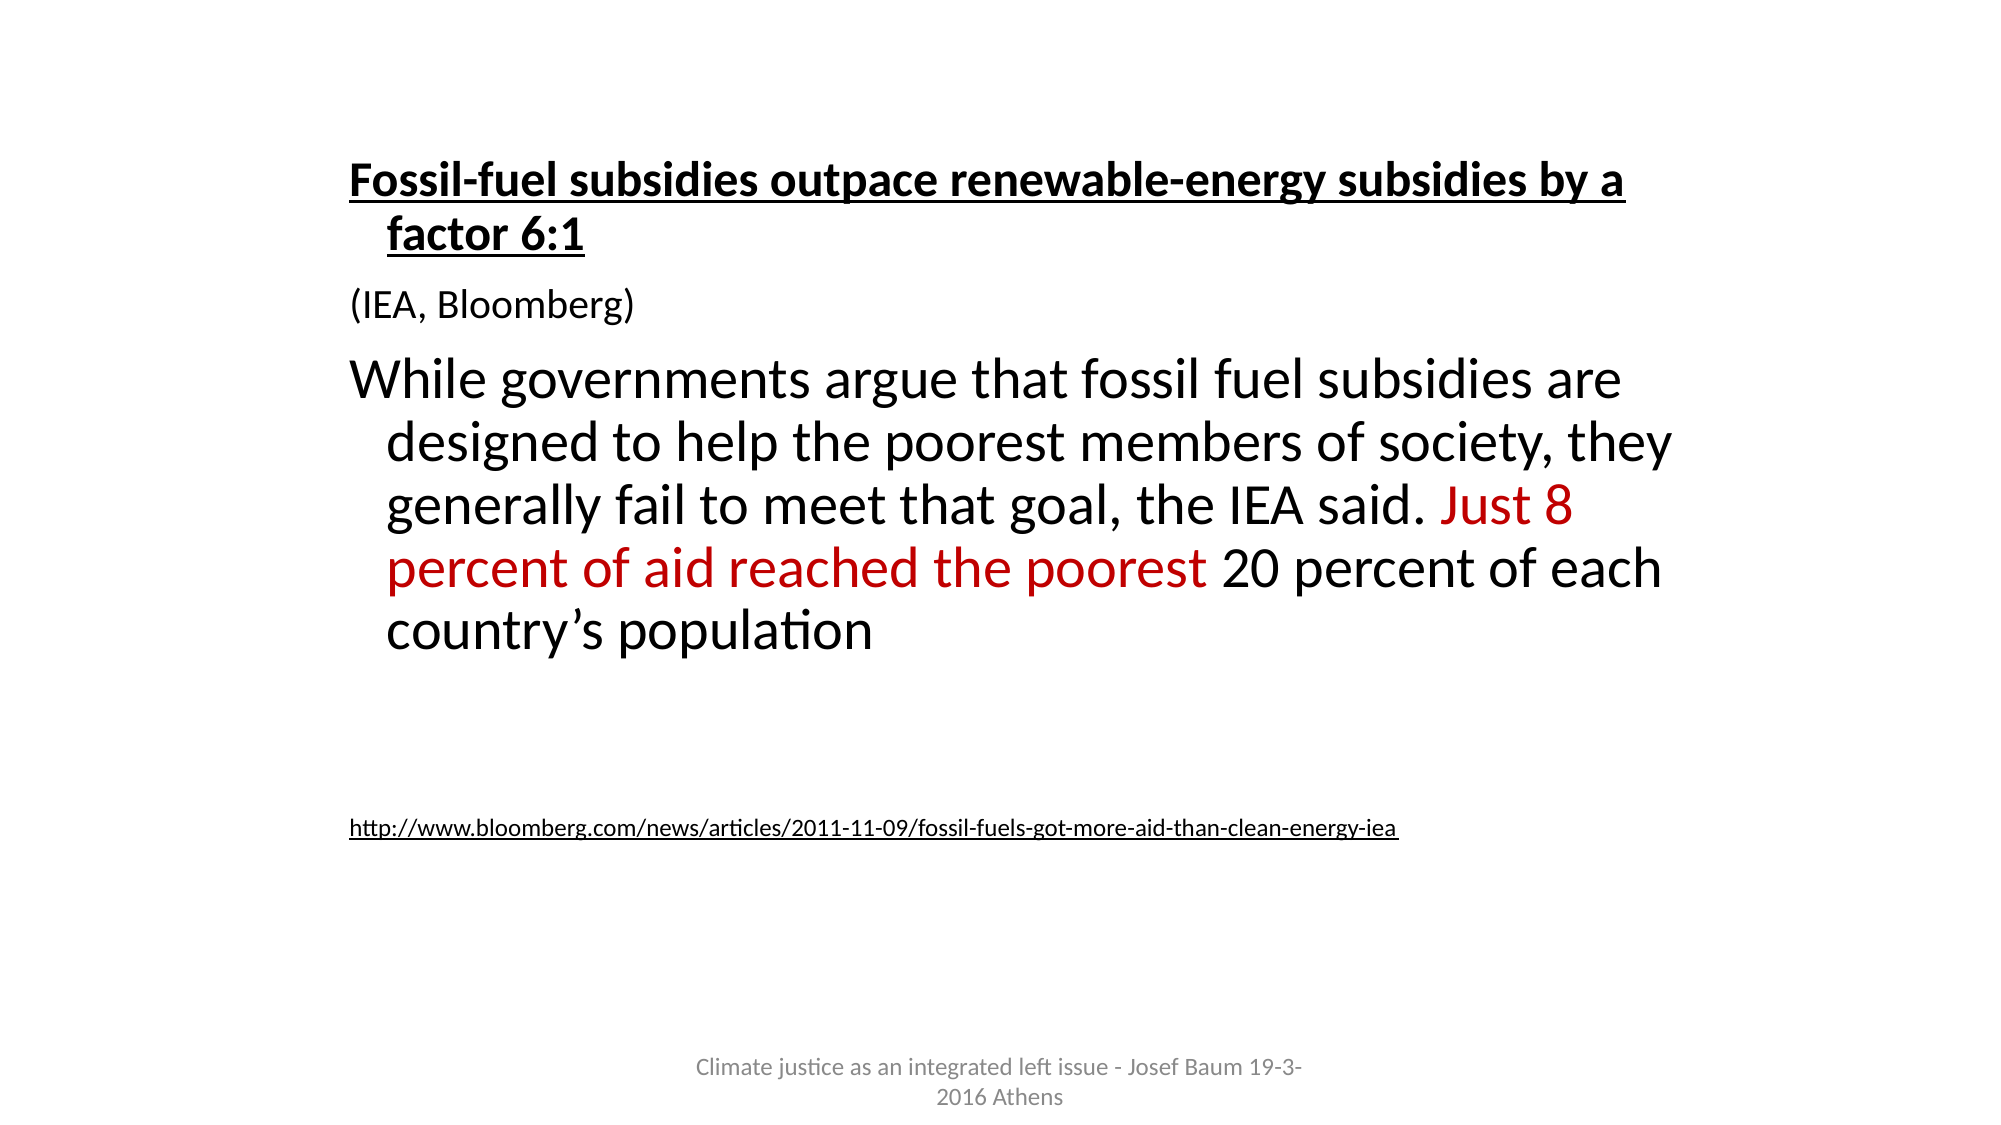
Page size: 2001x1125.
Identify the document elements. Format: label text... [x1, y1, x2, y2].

text_box Climate justice as an integrated left issue - Josef Baum 19-3-2016 Athens [662, 1042, 1338, 1103]
title [137, 59, 1863, 278]
list Fossil-fuel subsidies outpace renewable-energy subsidies by a factor 6:1 (IEA, Bloomberg) While governments argue that fossil fuel subsidies are designed to help the poorest members of society, they generally fail to meet that goal, the IEA said. Just 8 percent of aid reached the poorest 20 percent of each country’s population http://www.bloomberg.com/news/articles/2011-11-09/fossil-fuels-got-more-aid-than-clean-energy-iea [296, 141, 1701, 1119]
